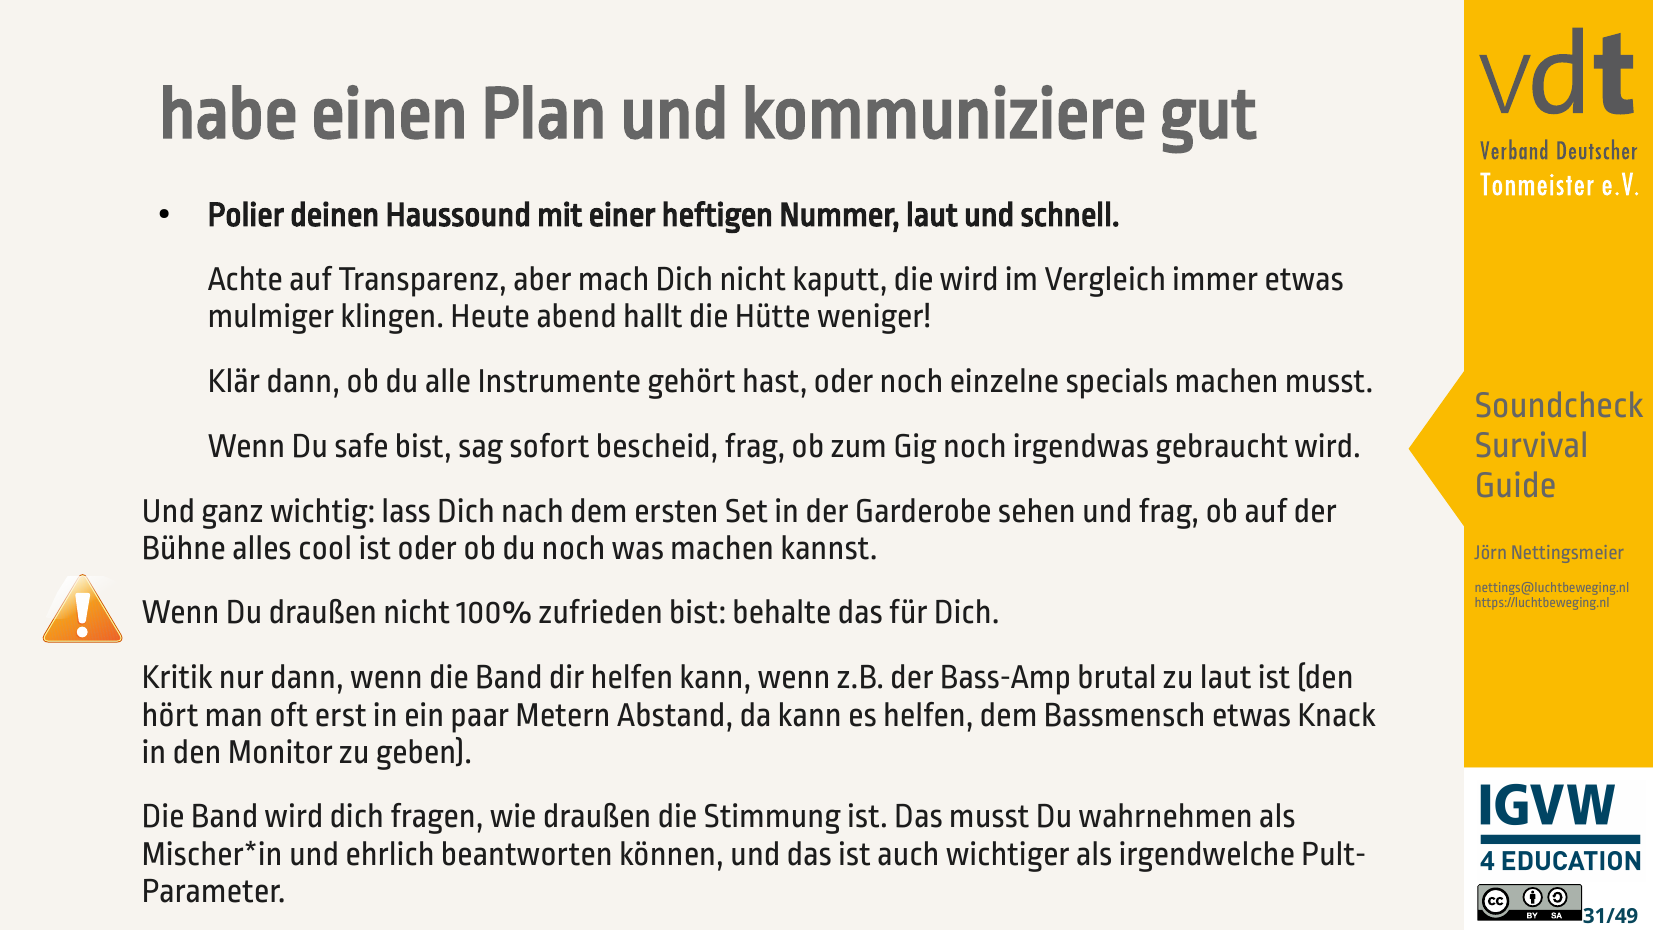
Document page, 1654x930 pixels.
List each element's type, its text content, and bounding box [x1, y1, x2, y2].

picture [29, 558, 136, 665]
title habe einen Plan und kommuniziere gut [82, 37, 1335, 193]
picture [1477, 780, 1646, 882]
list Polier deinen Haussound mit einer heftigen Nummer, laut und schnell. Achte auf Transparenz, aber mach Dich nicht kaputt, die wird im Vergleich immer etwas mulmiger klingen. Heute abend hallt die Hütte weniger! Klär dann, ob du alle Instrumente gehört hast, oder noch einzelne specials machen musst. Wenn Du safe bist, sag sofort bescheid, frag, ob zum Gig noch irgendwas gebraucht wird. Und ganz wichtig: lass Dich nach dem ersten Set in der Garderobe sehen und frag, ob auf der Bühne alles cool ist oder ob du noch was machen kannst. Wenn Du draußen nicht 100% zufrieden bist: behalte das für Dich. Kritik nur dann, wenn die Band dir helfen kann, wenn z.B. der Bass-Amp brutal zu laut ist (den hört man oft erst in ein paar Metern Abstand, da kann es helfen, dem Bassmensch etwas Knack in den Monitor zu geben). Die Band wird dich fragen, wie draußen die Stimmung ist. Das musst Du wahrnehmen als Mischer*in und ehrlich beantworten können, und das ist auch wichtiger als irgendwelche Pult-Parameter. [141, 196, 1394, 930]
